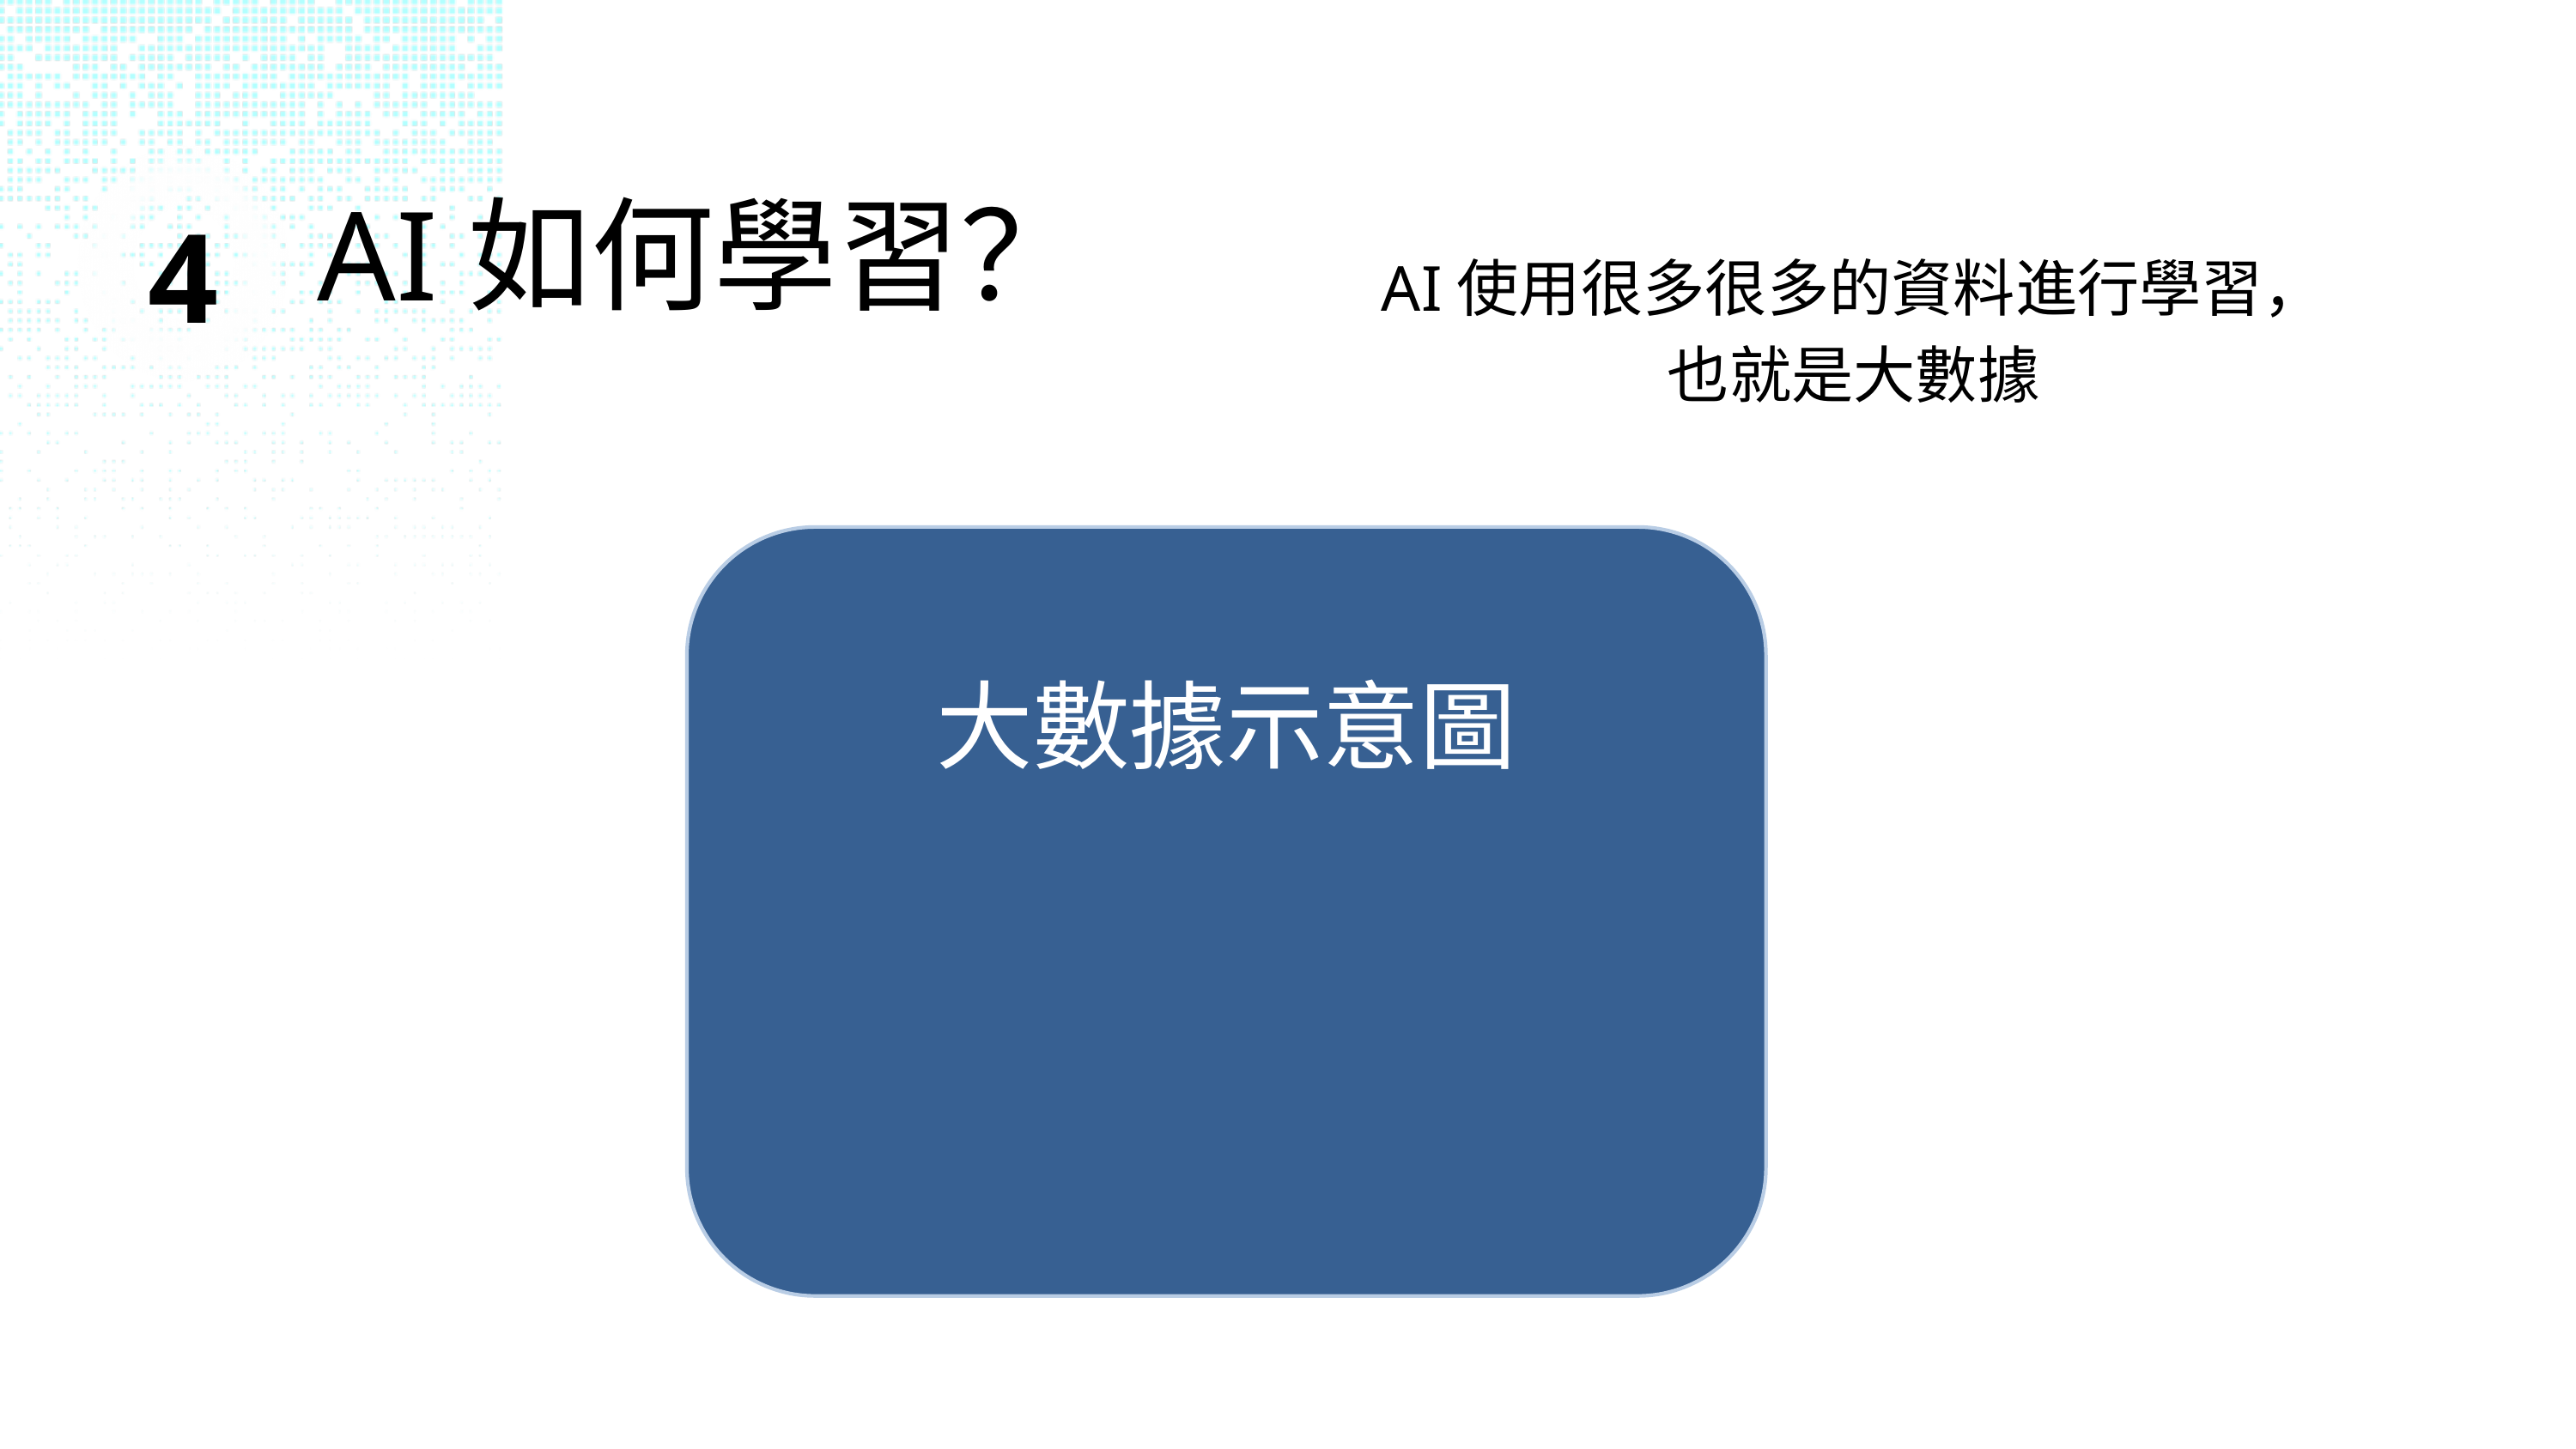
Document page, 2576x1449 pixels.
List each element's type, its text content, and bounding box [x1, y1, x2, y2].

text_box AI如何學習？ [317, 152, 2432, 320]
text_box 4 [143, 174, 224, 337]
text_box AI使用很多很多的資料進行學習，也就是大數據 [1374, 237, 2333, 406]
text_box 大數據示意圖 [791, 658, 1662, 790]
text_box [0, 0, 506, 679]
text_box [686, 526, 1766, 1296]
